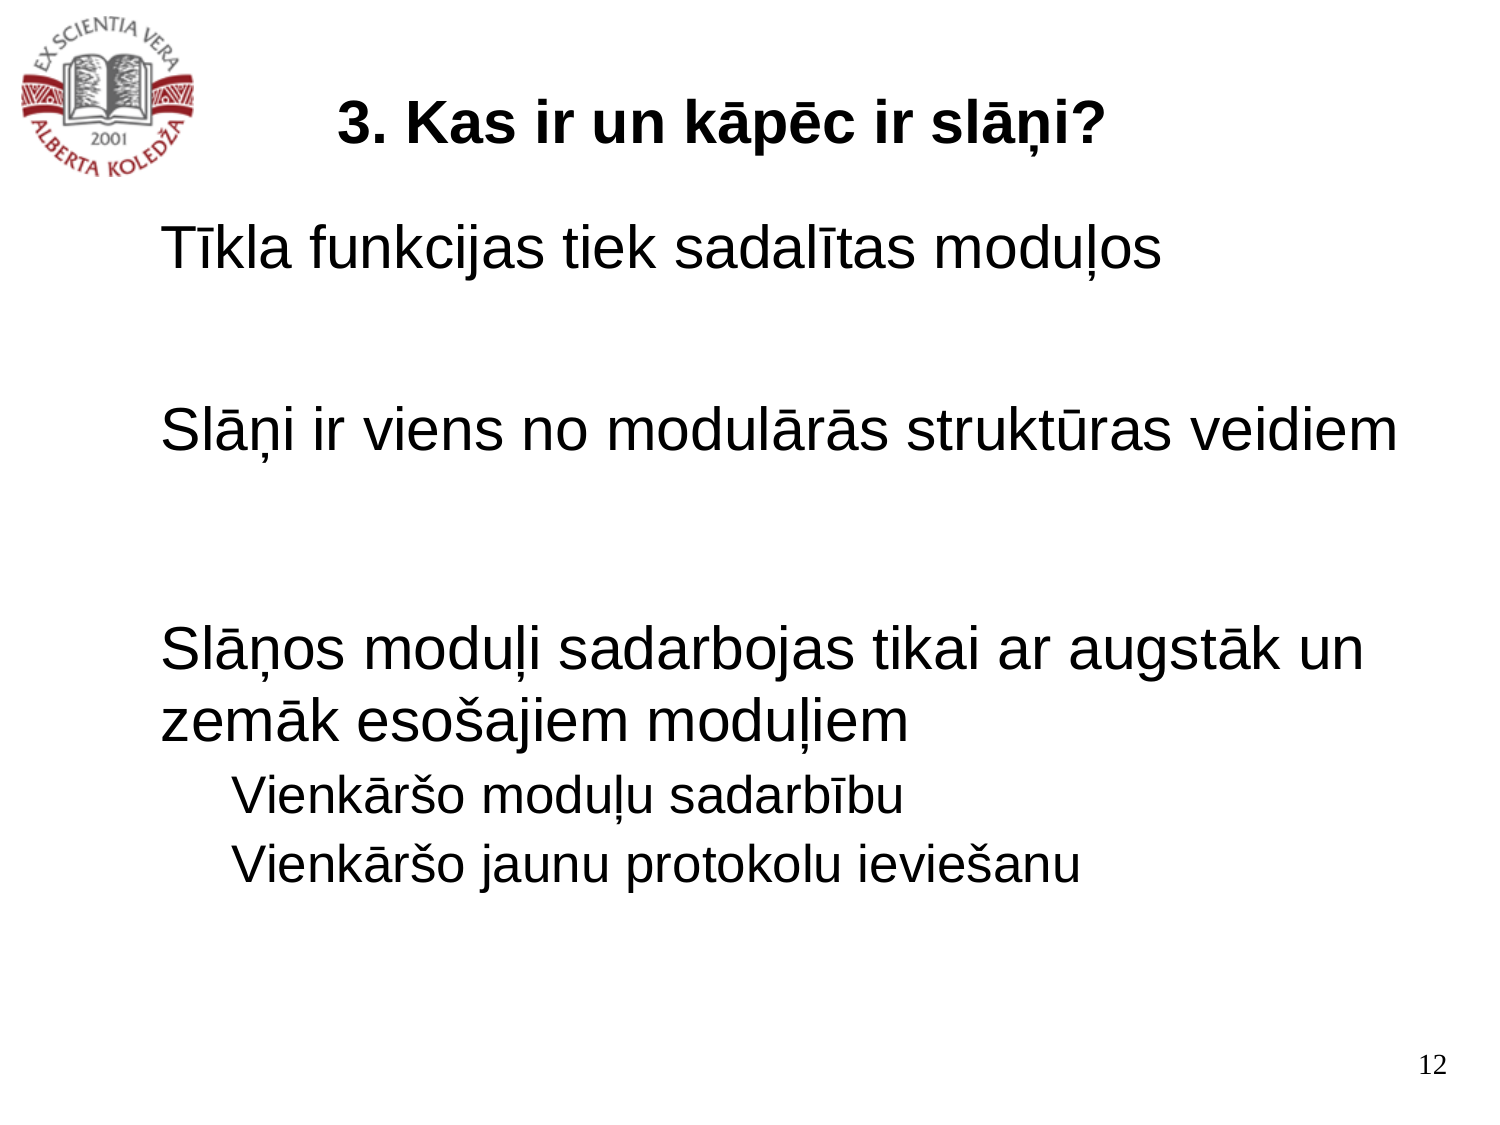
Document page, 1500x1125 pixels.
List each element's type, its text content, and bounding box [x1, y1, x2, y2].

list Tīkla funkcijas tiek sadalītas moduļos Slāņi ir viens no modulārās struktūras veidiem Slāņos moduļi sadarbojas tikai ar augstāk un zemāk esošajiem moduļiem Vienkāršo moduļu sadarbību Vienkāršo jaunu protokolu ieviešanu [74, 200, 1463, 1101]
picture [21, 16, 194, 177]
title 3. Kas ir un kāpēc ir slāņi? [50, 62, 1374, 175]
text_box <skaitlis> [1312, 1037, 1463, 1101]
